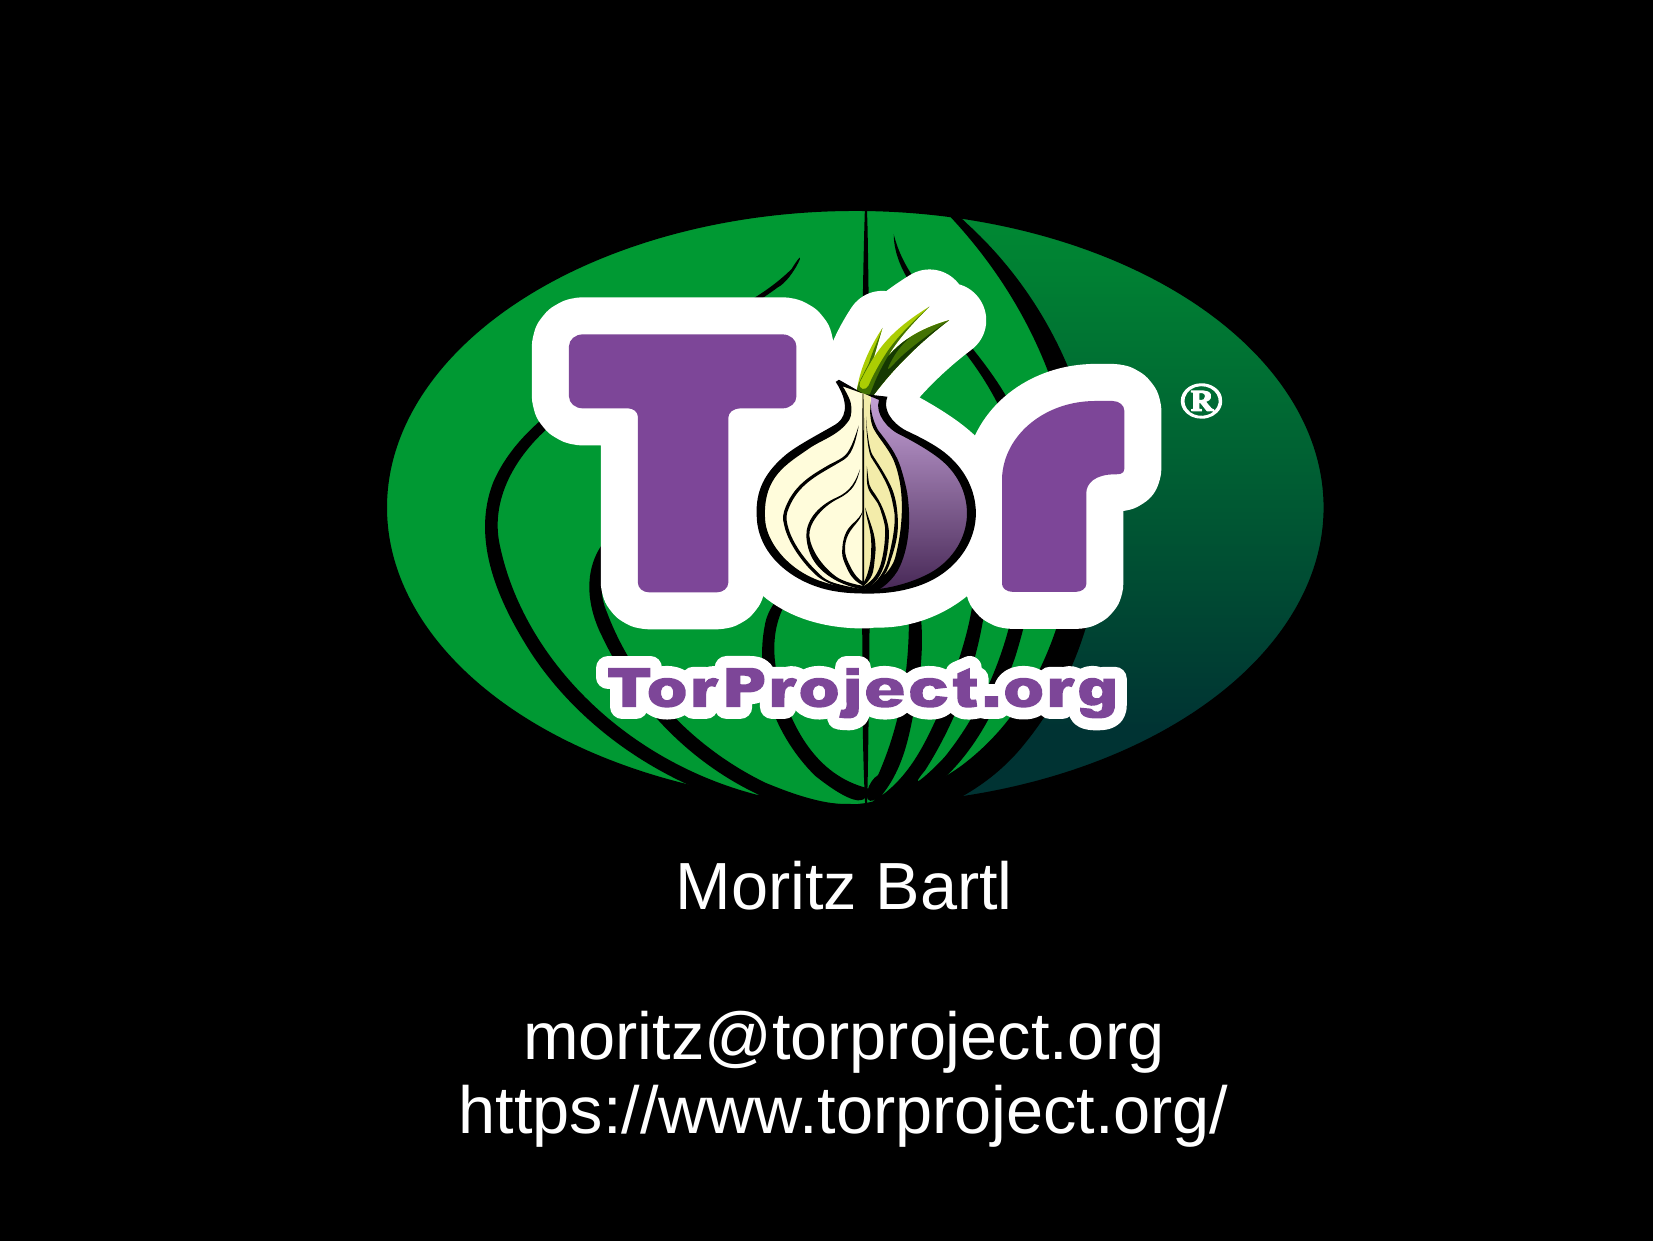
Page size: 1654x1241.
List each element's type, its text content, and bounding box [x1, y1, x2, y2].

subtitle Moritz Bartl moritz@torproject.org https://www.torproject.org/ [82, 251, 1571, 1149]
title [82, 49, 1571, 251]
